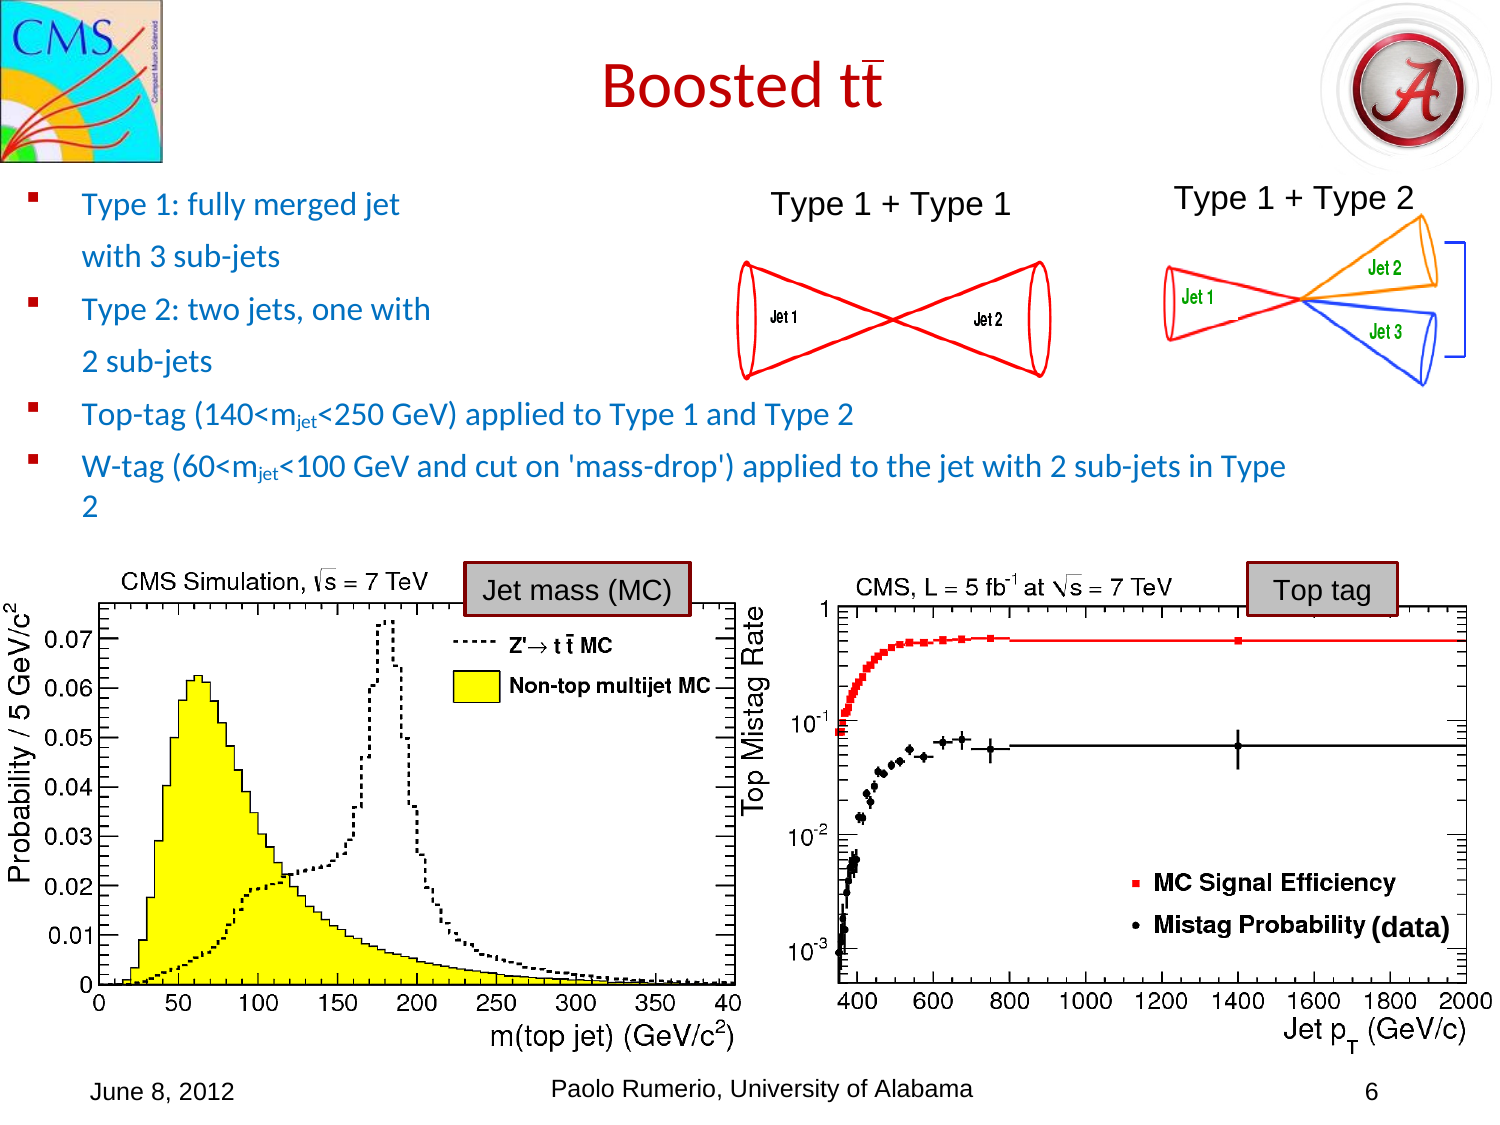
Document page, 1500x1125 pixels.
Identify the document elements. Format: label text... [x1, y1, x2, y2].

picture [0, 0, 163, 163]
text_box Boosted tt [163, 0, 1319, 163]
picture [720, 0, 1500, 399]
text_box Type 1 + Type 1 [755, 175, 1027, 230]
text_box Jet mass (MC) [465, 562, 691, 616]
text_box Type 1 + Type 2 [1158, 169, 1430, 224]
text_box Top tag [1247, 562, 1398, 616]
text_box (data) [1356, 900, 1466, 951]
text_box Type 1: fully merged jet with 3 sub-jets Type 2: two jets, one with 2 sub-jets Top-tag (140<mjet<250 GeV) applied to Type 1 and Type 2 W-tag (60<mjet<100 GeV and cut on 'mass-drop') applied to the jet with 2 sub-jets in Type 2 [10, 174, 1324, 573]
picture [3, 568, 1492, 1054]
